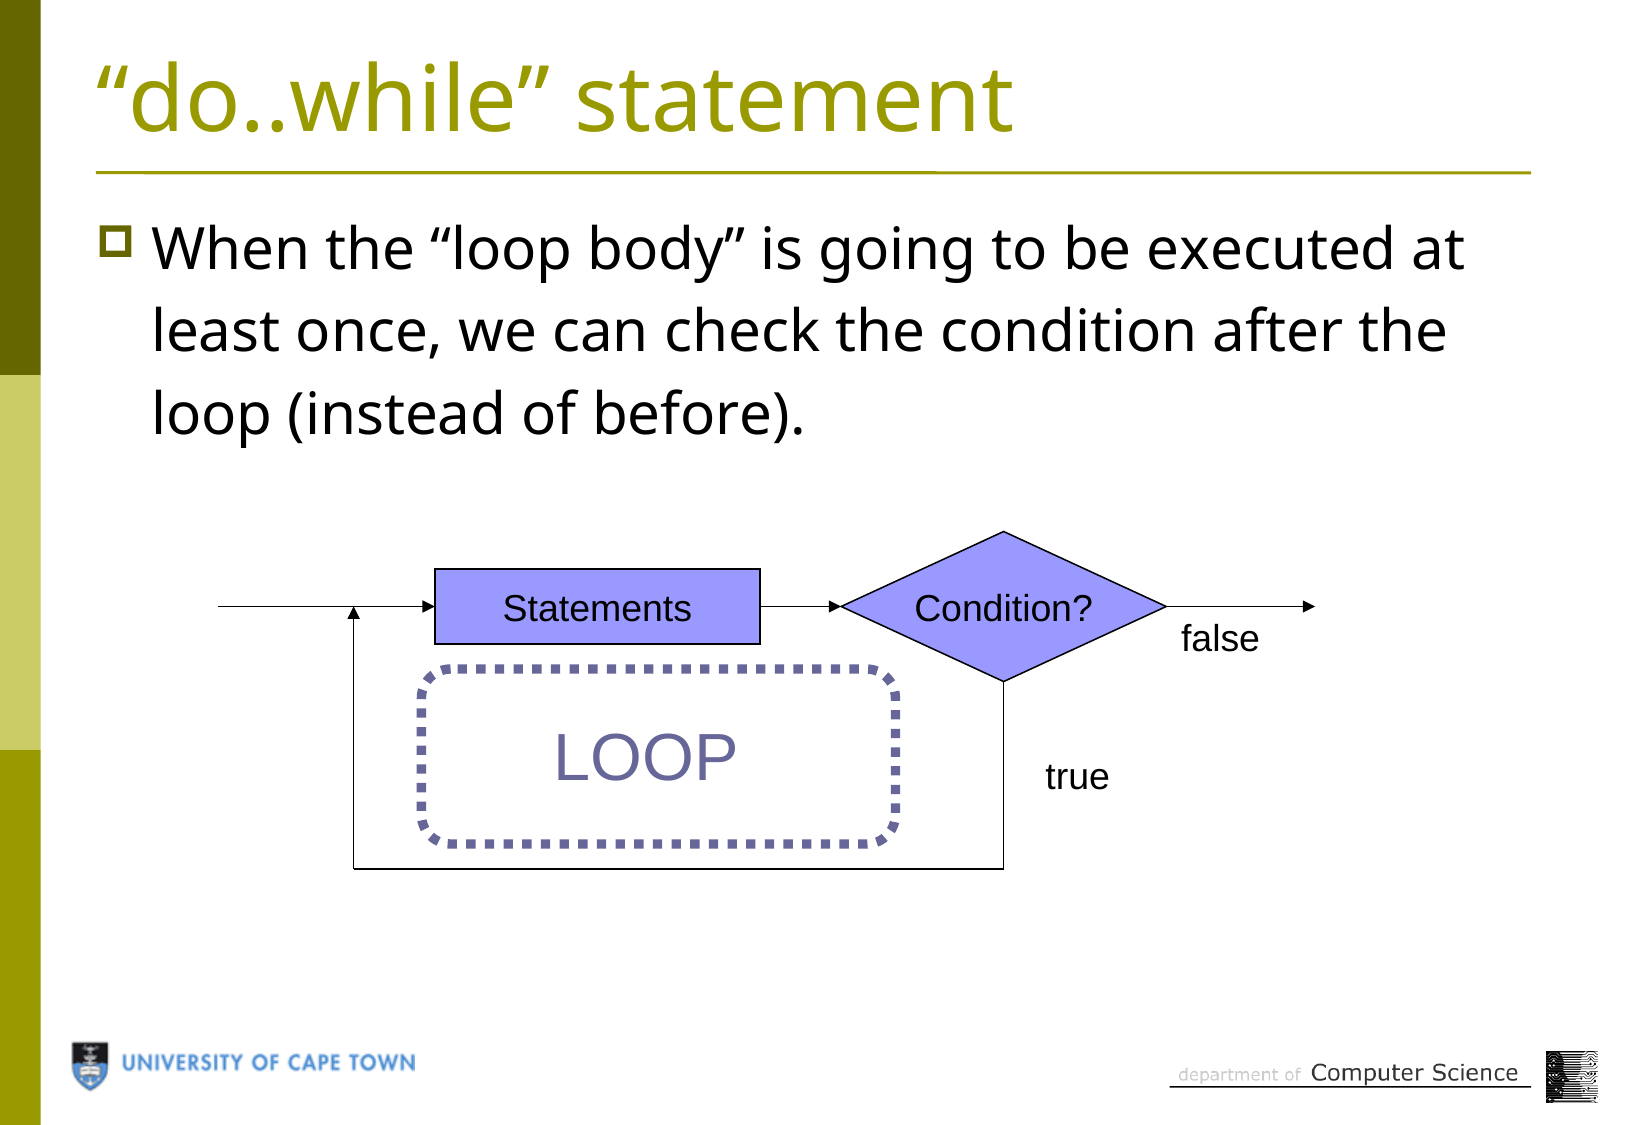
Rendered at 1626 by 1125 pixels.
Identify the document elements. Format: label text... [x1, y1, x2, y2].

text_box Statements [434, 568, 760, 645]
picture [1546, 1051, 1598, 1103]
picture [61, 1024, 415, 1103]
text_box Condition? [842, 531, 1166, 682]
text_box false [1166, 606, 1329, 667]
list When the “loop body” is going to be executed at least once, we can check the condition after the loop (instead of before). [81, 196, 1543, 1021]
picture [1169, 1043, 1532, 1091]
text_box true [1030, 743, 1167, 805]
title “do..while” statement [81, 21, 1543, 180]
text_box LOOP [538, 706, 754, 802]
